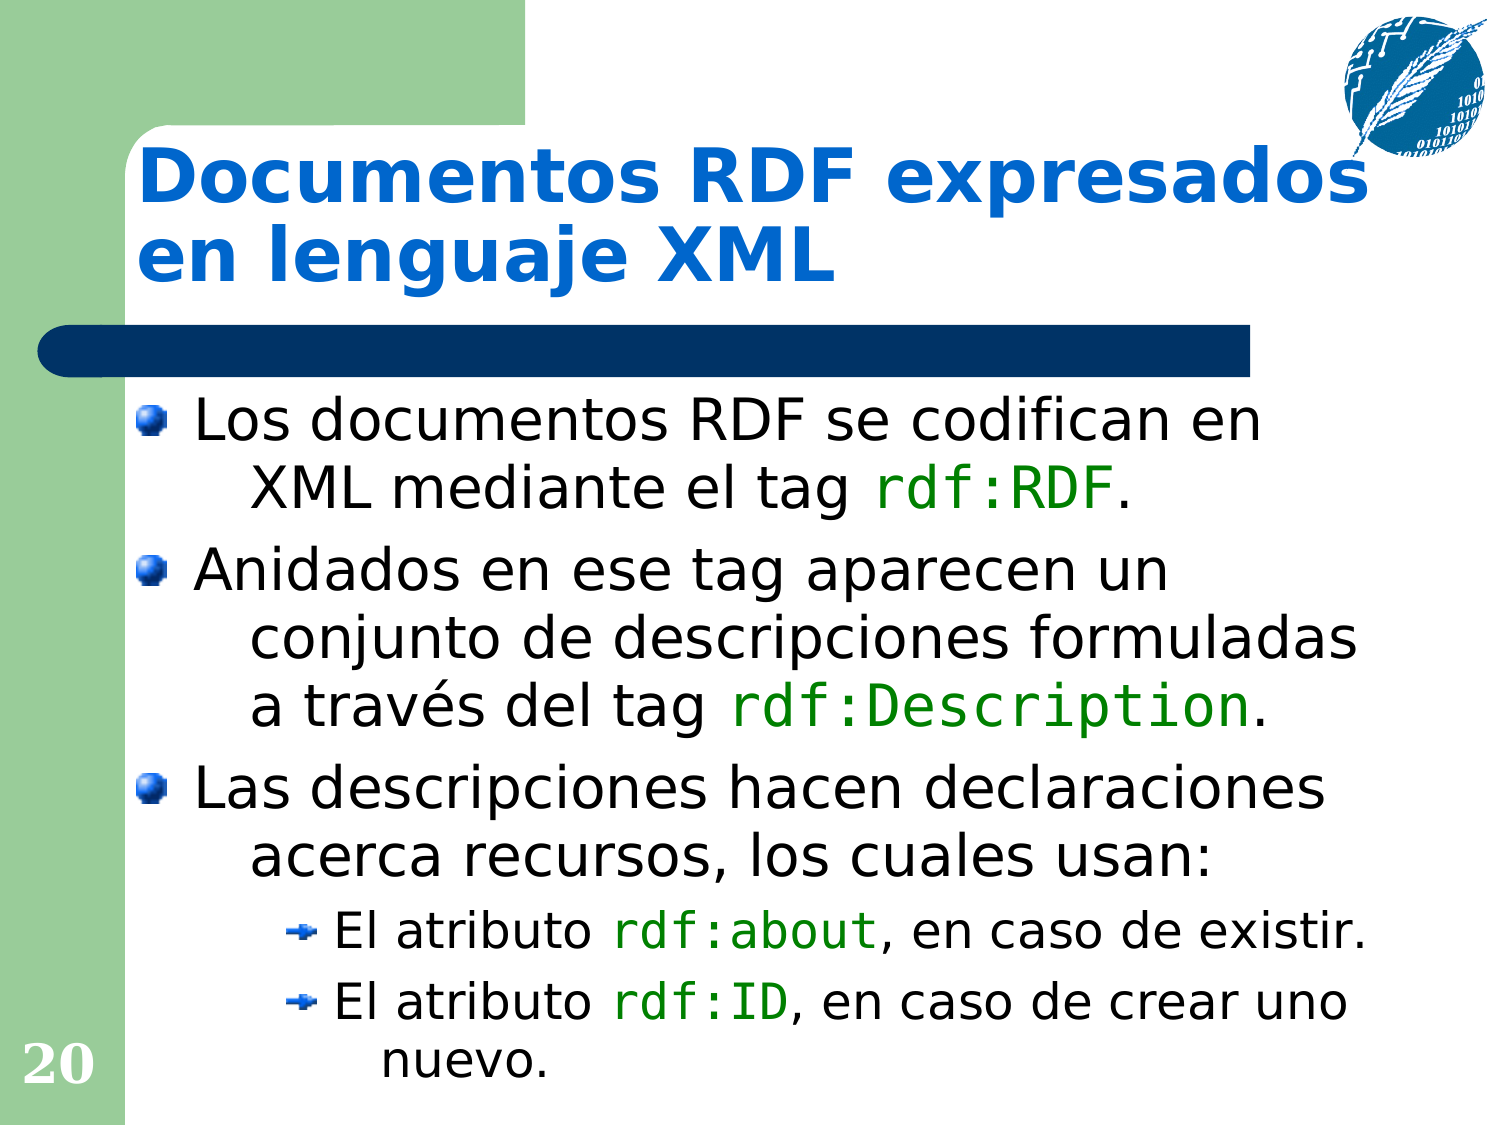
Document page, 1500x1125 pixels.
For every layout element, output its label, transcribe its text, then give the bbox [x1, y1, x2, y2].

picture [1433, 139, 1440, 147]
picture [1416, 140, 1425, 149]
picture [1341, 15, 1487, 172]
list Los documentos RDF se codifican en XML mediante el tag rdf:RDF. Anidados en ese tag aparecen un conjunto de descripciones formuladas a través del tag rdf:Description. Las descripciones hacen declaraciones acerca recursos, los cuales usan: El atributo rdf:about, en caso de existir. El atributo rdf:ID, en caso de crear uno nuevo. [136, 386, 1399, 1097]
picture [1436, 127, 1450, 136]
picture [1427, 138, 1431, 148]
title Documentos RDF expresados en lenguaje XML [136, 135, 1413, 302]
